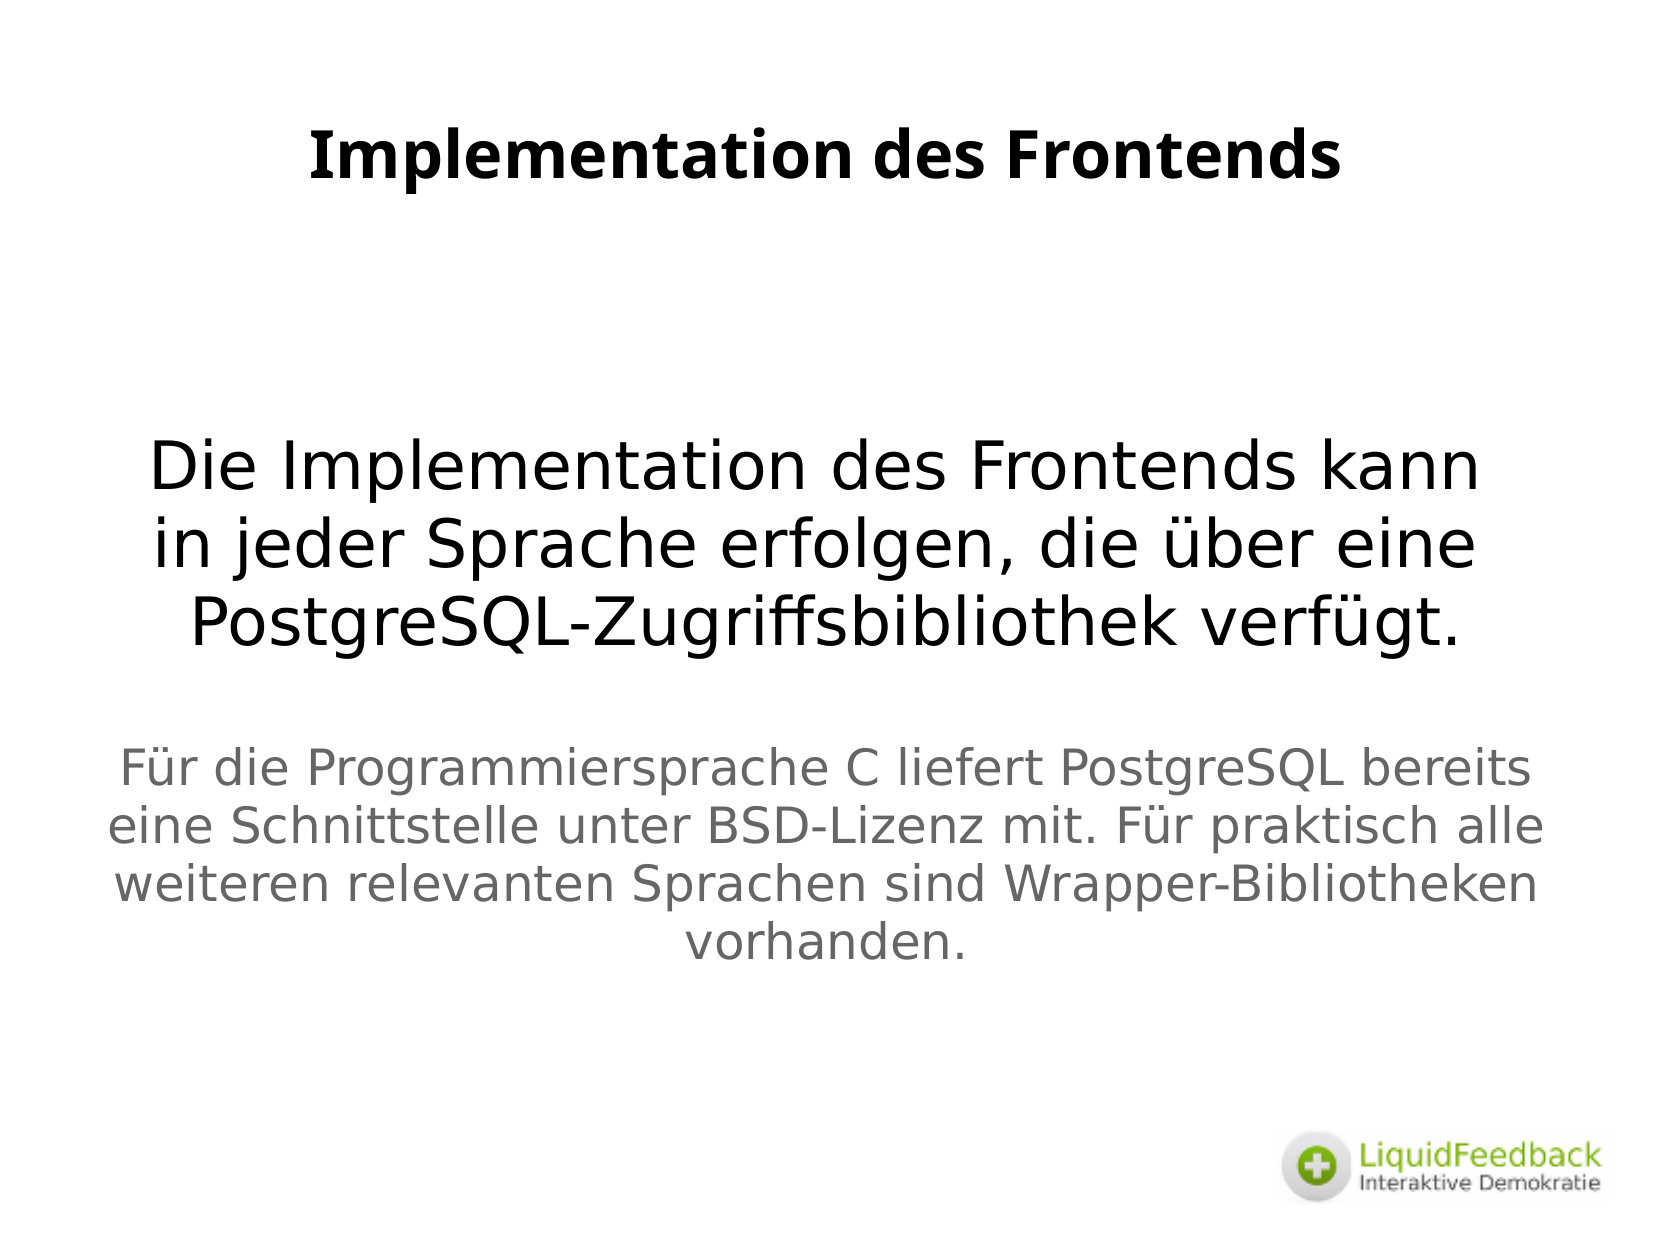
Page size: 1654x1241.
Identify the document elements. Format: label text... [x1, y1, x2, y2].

title Implementation des Frontends [82, 49, 1571, 257]
picture [1276, 1127, 1613, 1205]
subtitle Die Implementation des Frontends kann in jeder Sprache erfolgen, die über eine PostgreSQL-Zugriffsbibliothek verfügt. Für die Programmiersprache C liefert PostgreSQL bereits eine Schnittstelle unter BSD-Lizenz mit. Für praktisch alle weiteren relevanten Sprachen sind Wrapper-Bibliotheken vorhanden. [82, 290, 1571, 1109]
